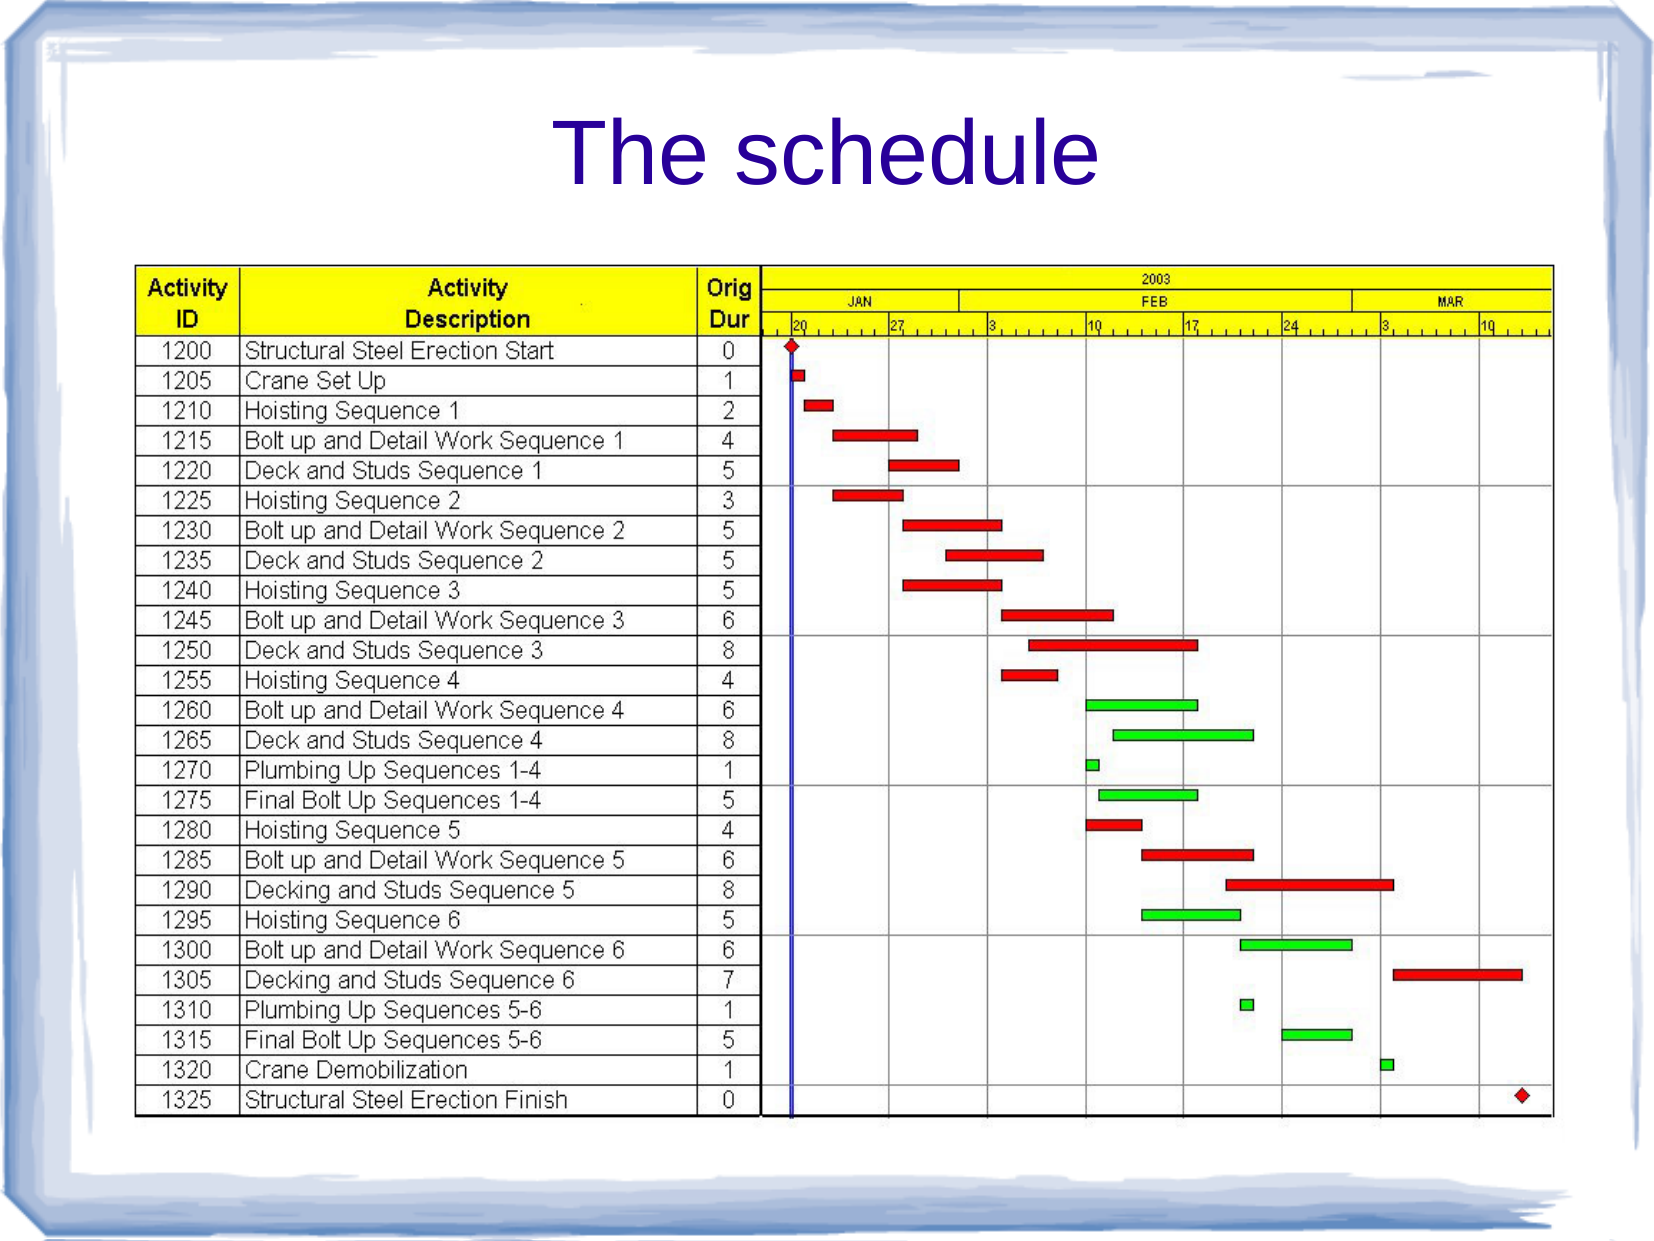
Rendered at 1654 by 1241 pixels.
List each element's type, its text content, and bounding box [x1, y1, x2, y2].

title The schedule [82, 49, 1571, 257]
picture [0, 0, 1654, 1241]
